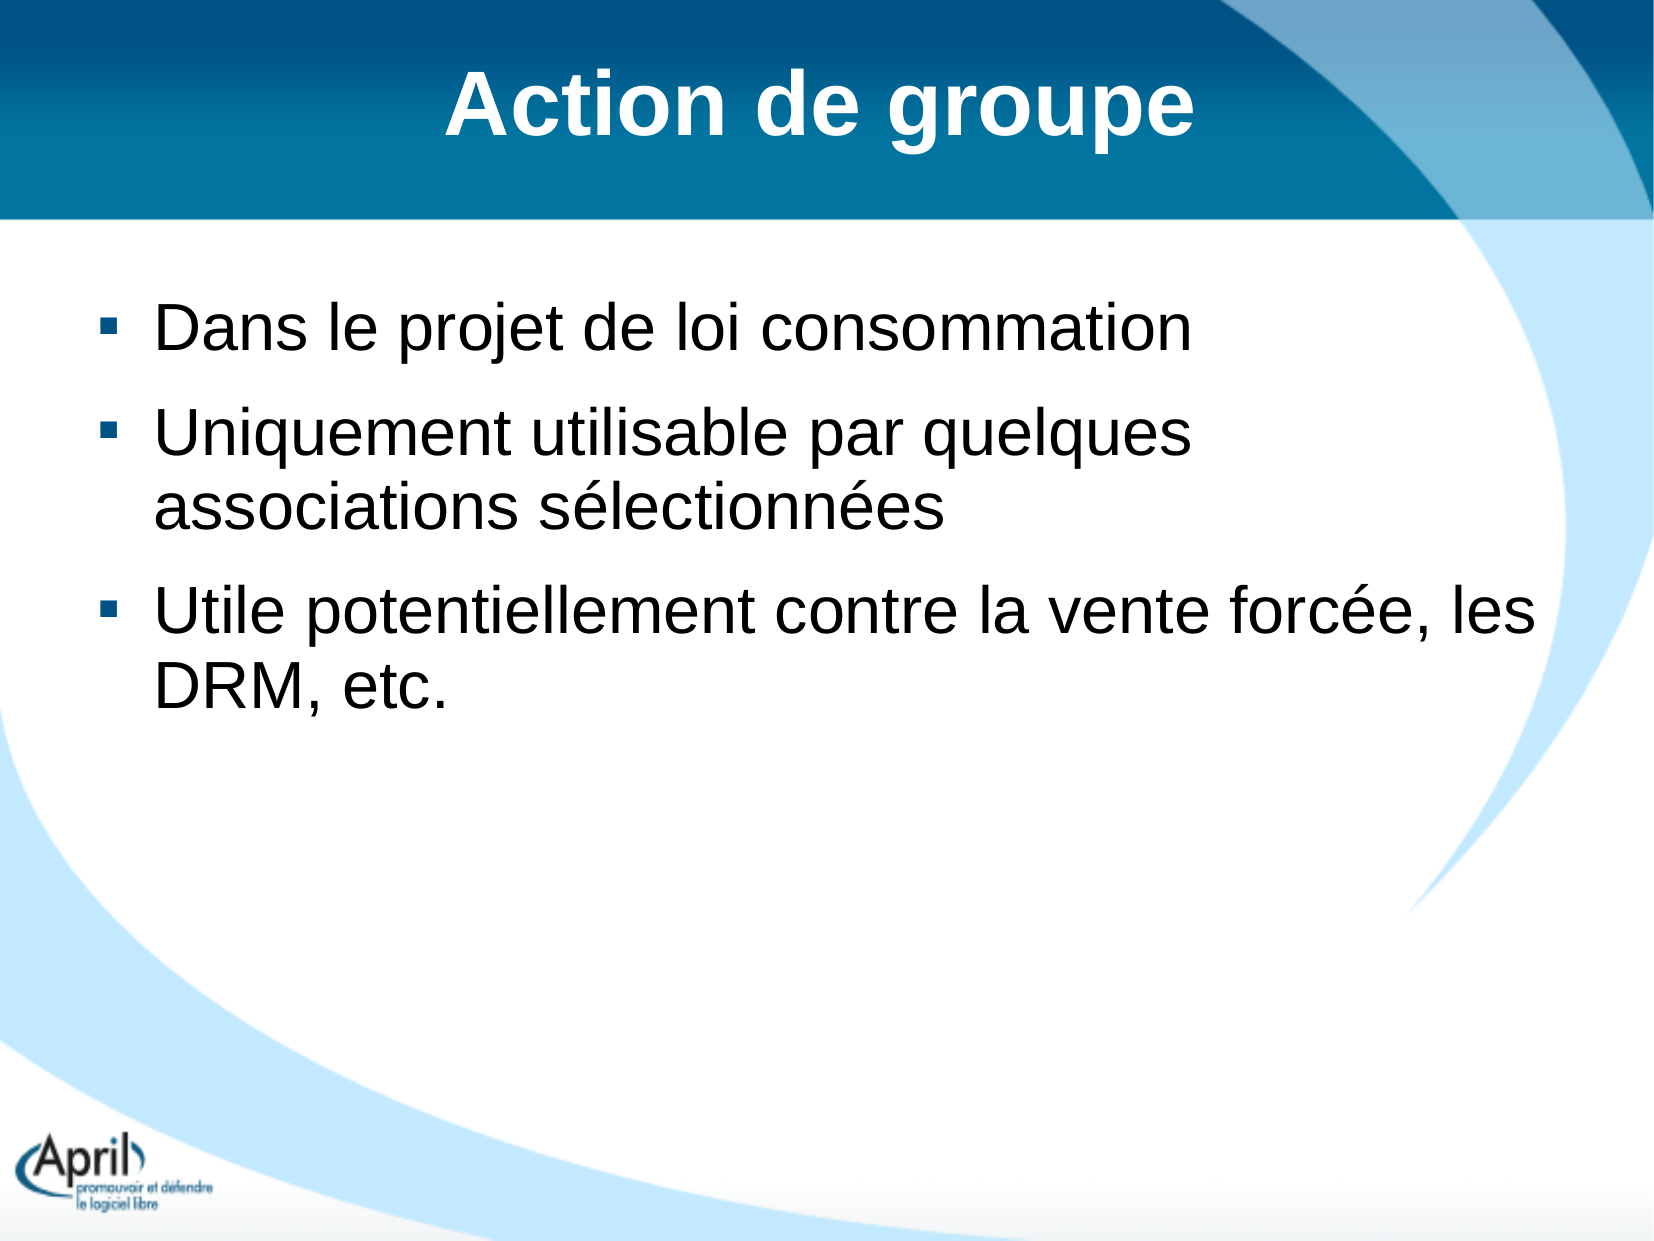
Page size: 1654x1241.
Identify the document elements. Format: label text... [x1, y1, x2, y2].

list Dans le projet de loi consommation Uniquement utilisable par quelques associations sélectionnées Utile potentiellement contre la vente forcée, les DRM, etc. [82, 290, 1571, 1094]
title Action de groupe [76, 7, 1565, 200]
picture [0, 0, 1654, 1241]
